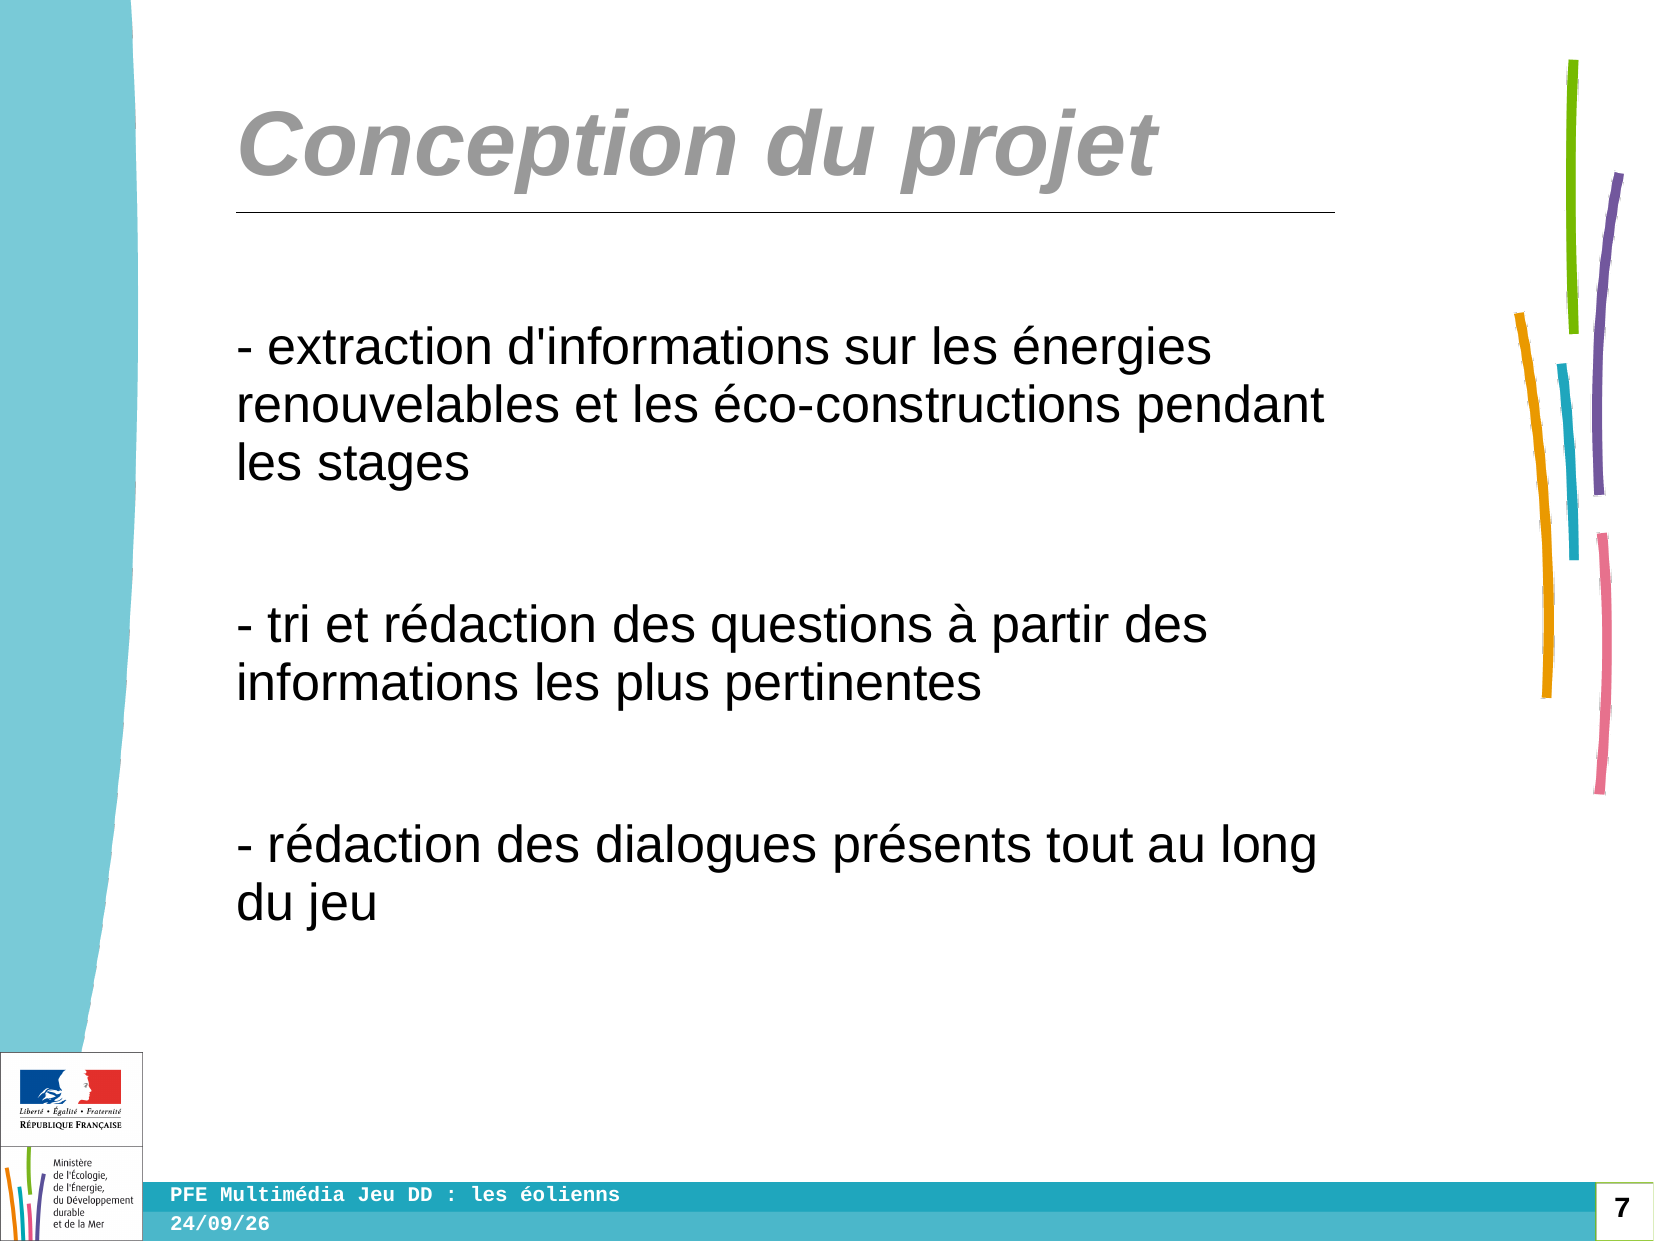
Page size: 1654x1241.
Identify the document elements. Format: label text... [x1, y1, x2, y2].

title Conception du projet [236, 69, 1447, 218]
picture [0, 0, 1654, 1241]
list - extraction d'informations sur les énergies renouvelables et les éco-constructions pendant les stages - tri et rédaction des questions à partir des informations les plus pertinentes - rédaction des dialogues présents tout au long du jeu [236, 236, 1359, 1013]
